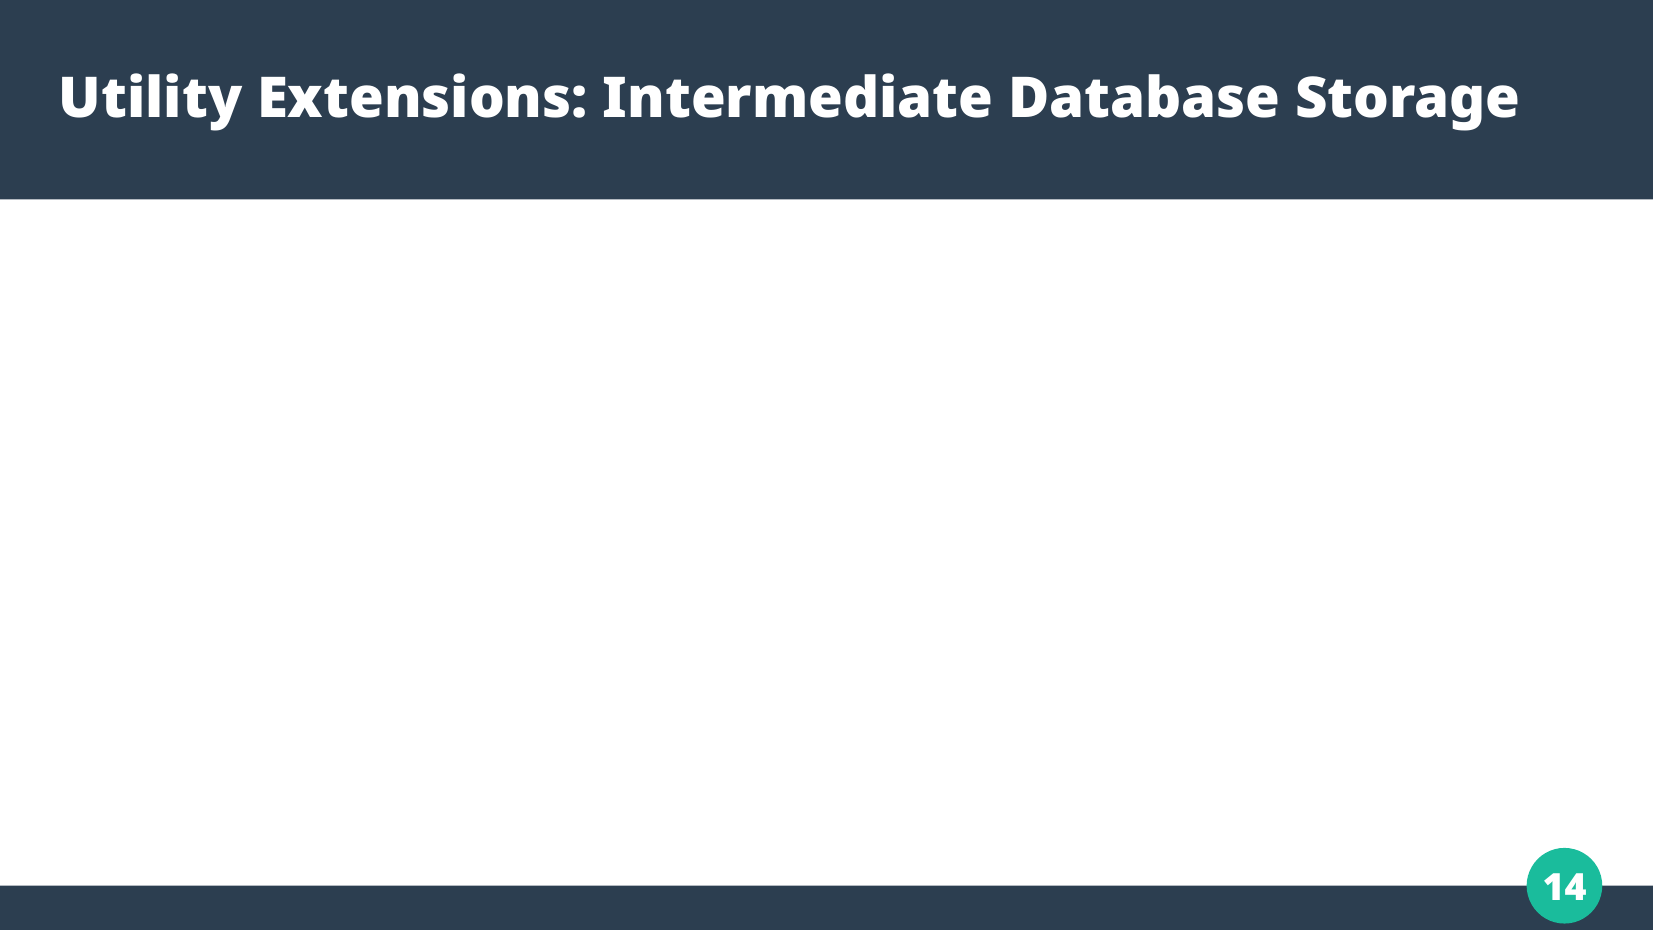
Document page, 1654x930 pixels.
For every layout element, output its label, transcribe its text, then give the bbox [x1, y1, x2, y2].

title Utility Extensions: Intermediate Database Storage [58, 36, 1594, 156]
